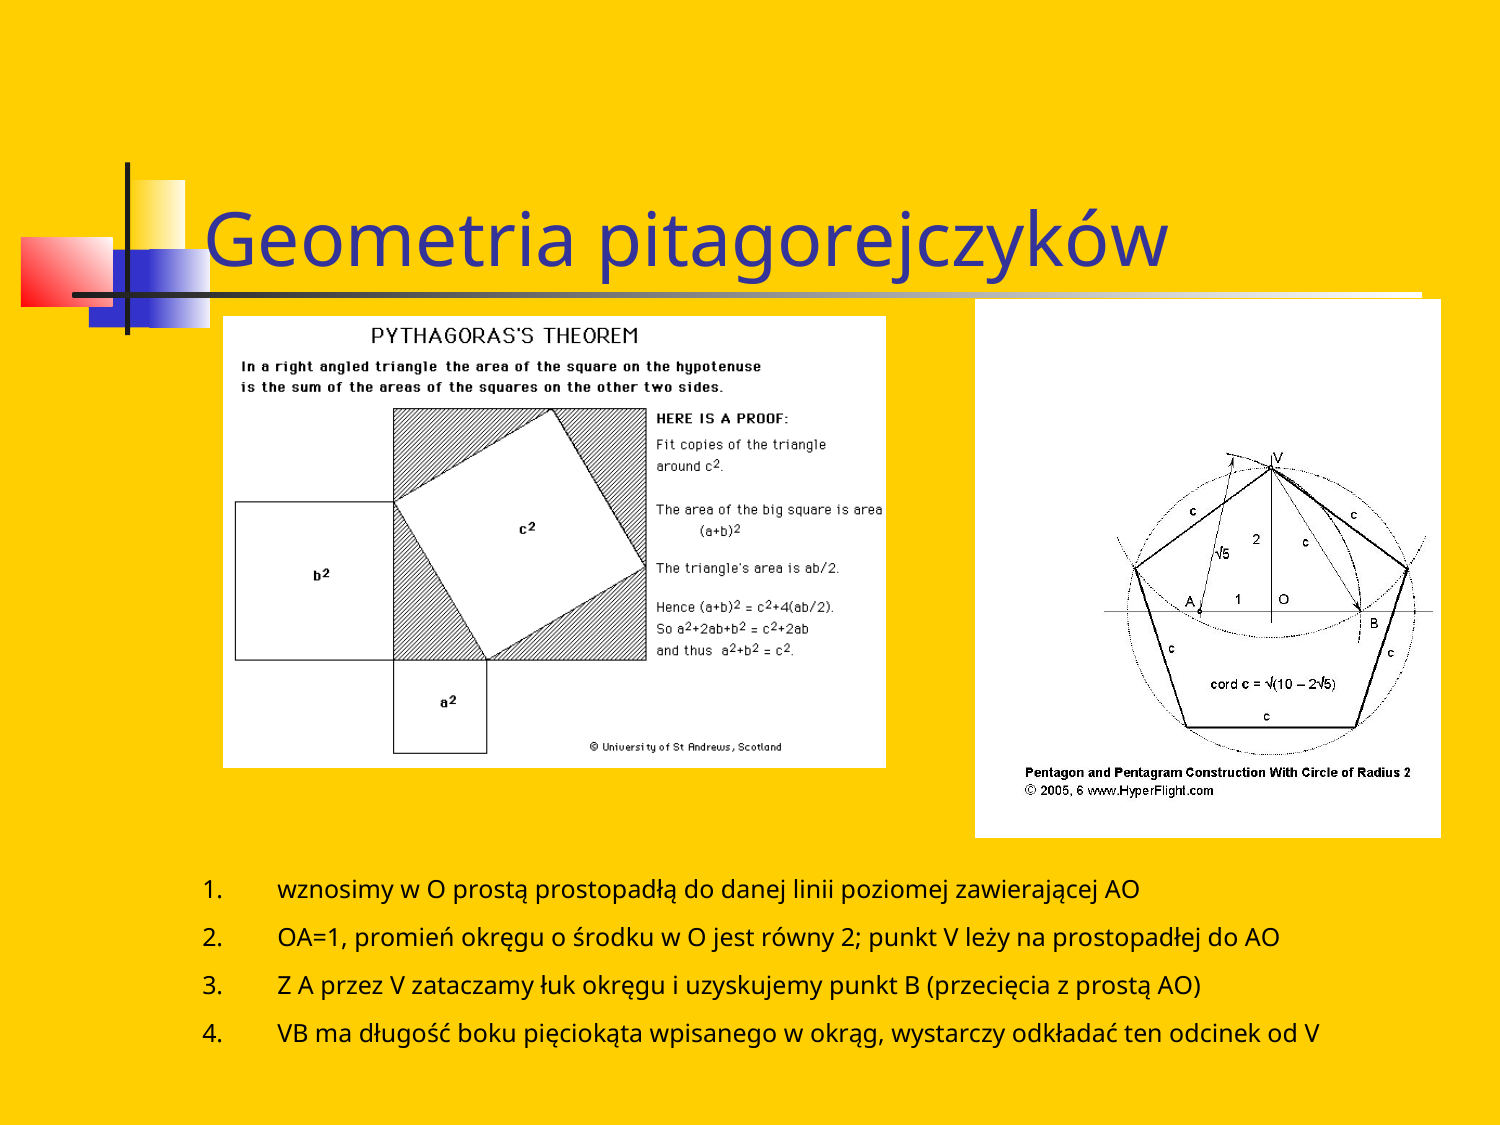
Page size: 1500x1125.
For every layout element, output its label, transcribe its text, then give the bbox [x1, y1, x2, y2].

text_box wznosimy w O prostą prostopadłą do danej linii poziomej zawierającej AO OA=1, promień okręgu o środku w O jest równy 2; punkt V leży na prostopadłej do AO Z A przez V zataczamy łuk okręgu i uzyskujemy punkt B (przecięcia z prostą AO) VB ma długość boku pięciokąta wpisanego w okrąg, wystarczy odkładać ten odcinek od V [187, 865, 1451, 1114]
title Geometria pitagorejczyków [188, 101, 1468, 289]
picture [975, 299, 1441, 838]
picture [223, 316, 886, 768]
